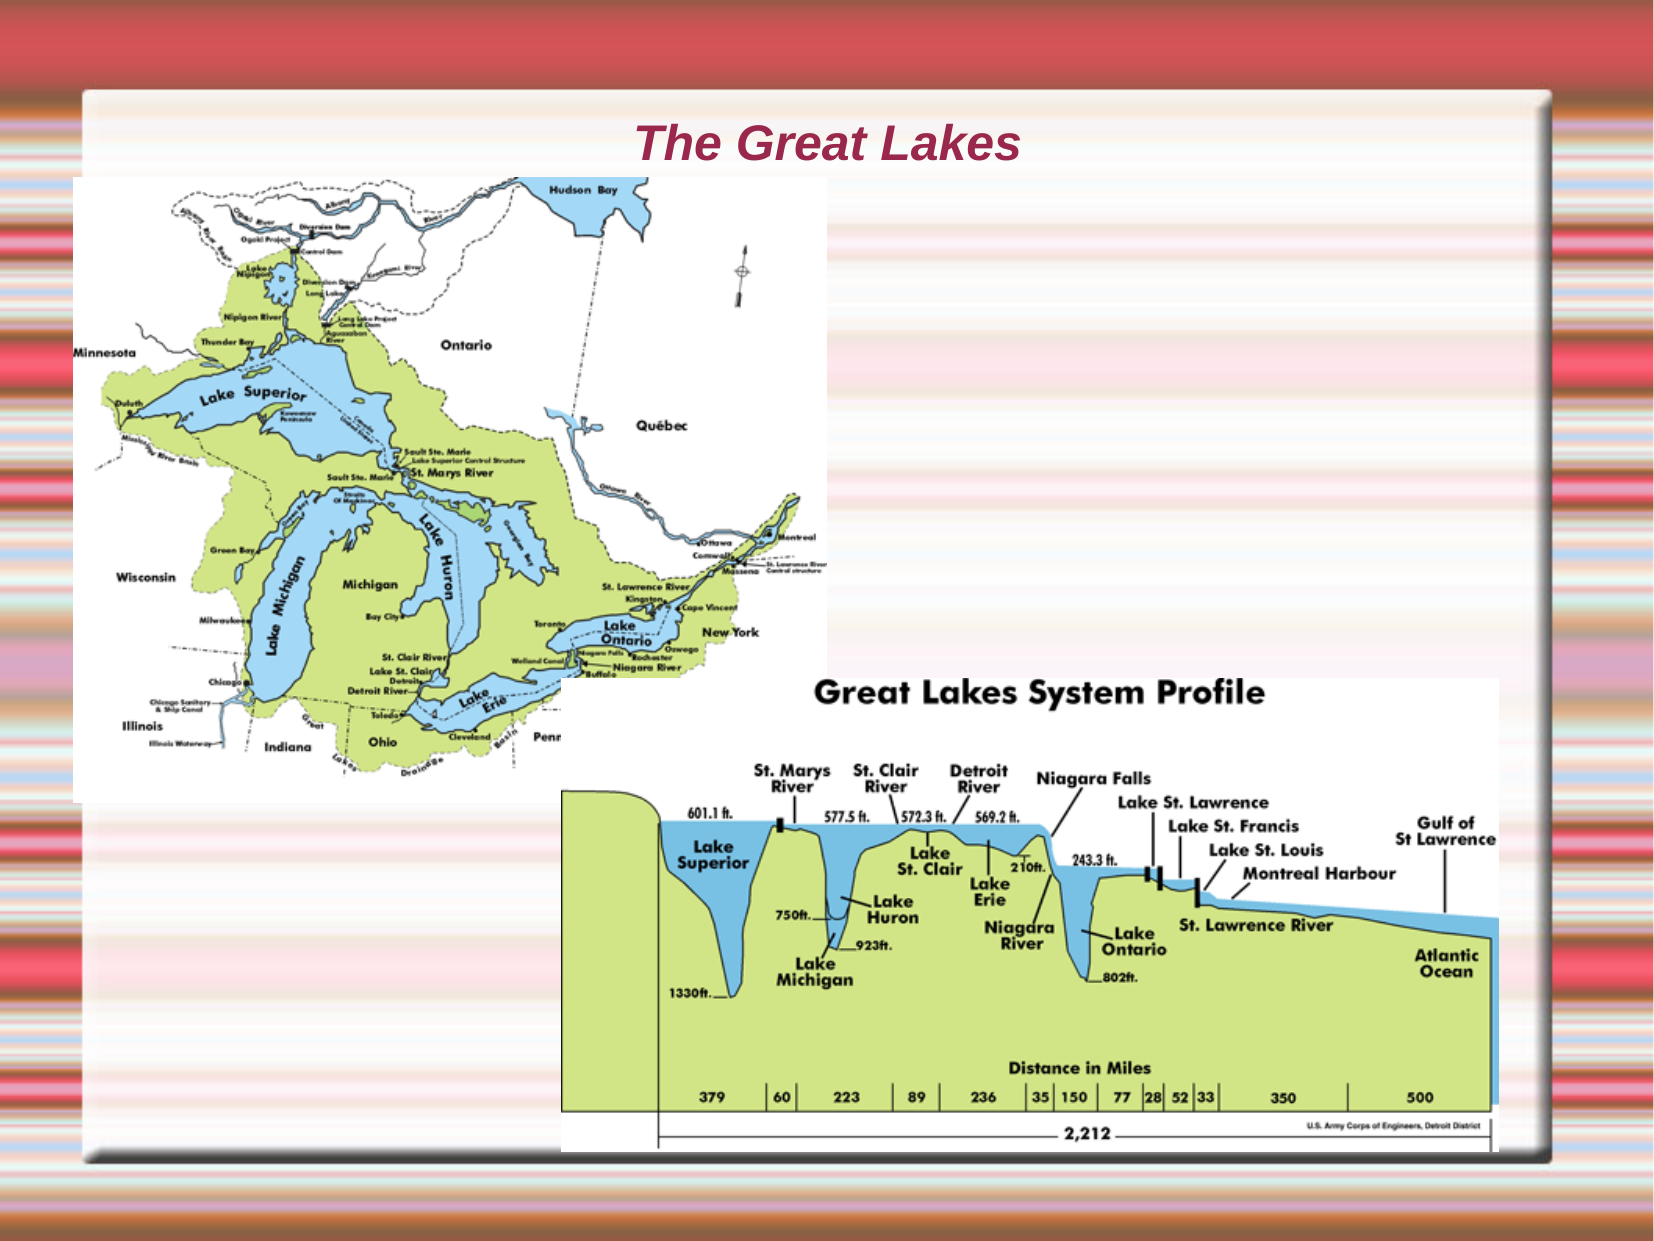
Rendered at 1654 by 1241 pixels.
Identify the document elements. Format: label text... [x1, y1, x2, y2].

title The Great Lakes [121, 50, 1534, 237]
picture [0, 0, 1654, 1241]
